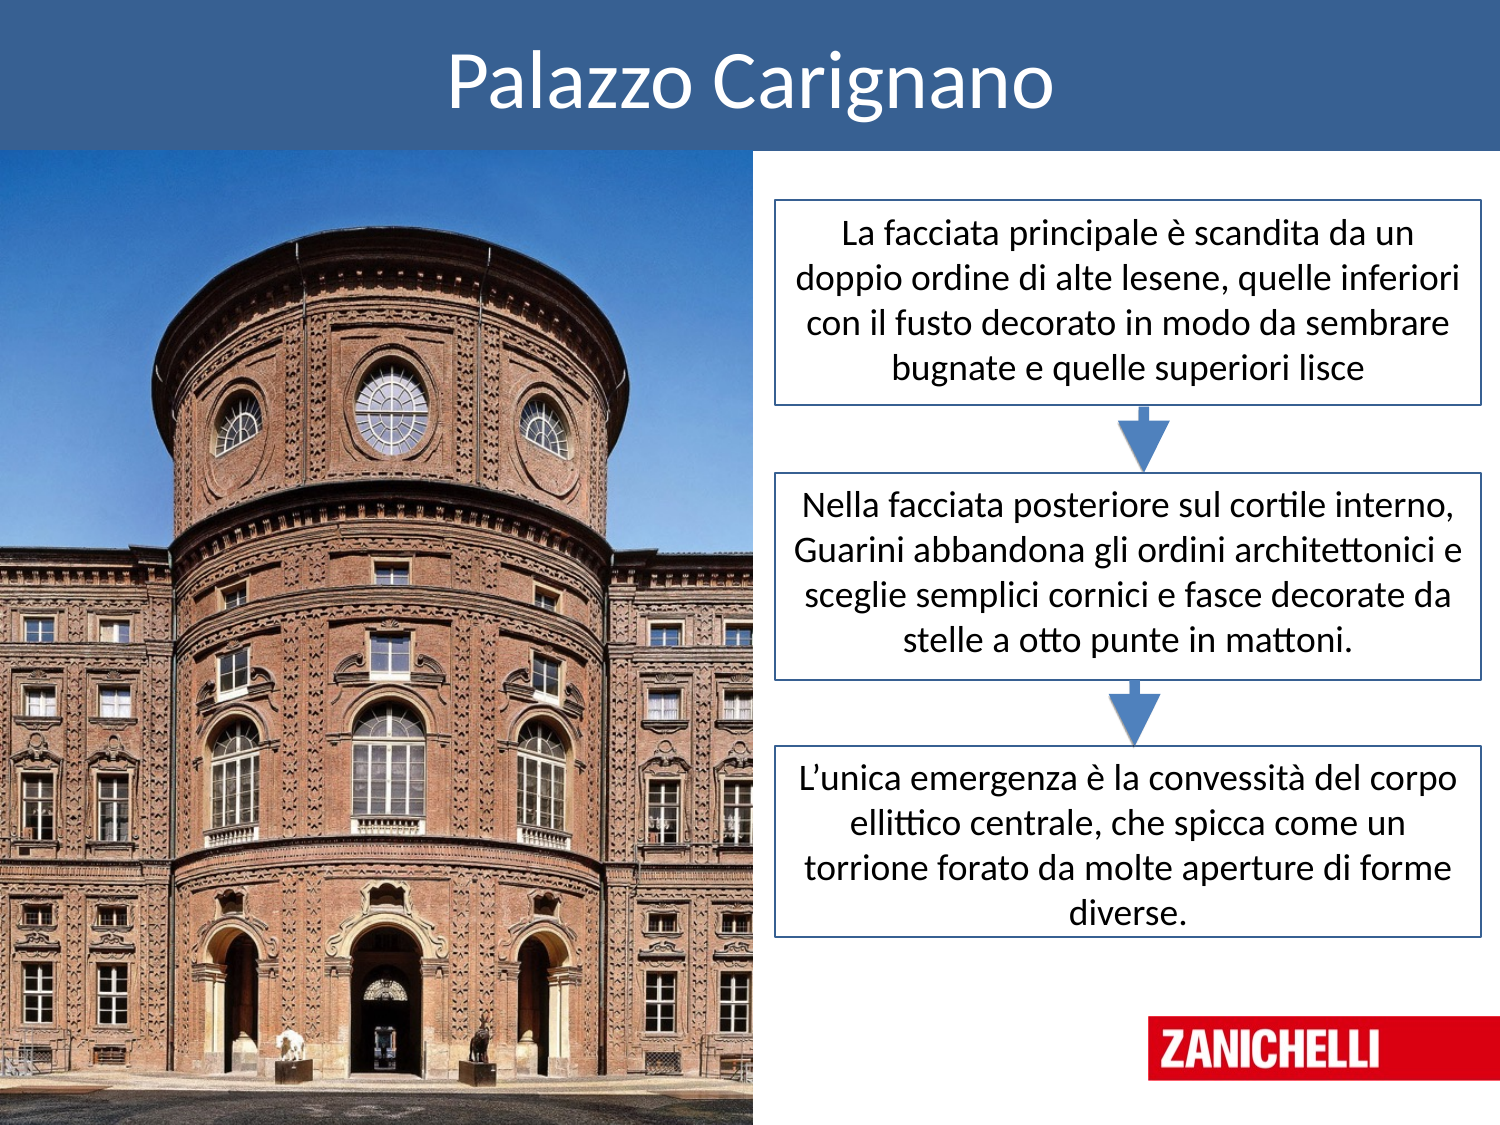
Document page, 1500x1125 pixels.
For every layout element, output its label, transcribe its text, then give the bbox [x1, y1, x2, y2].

picture [0, 150, 753, 1125]
picture [1148, 1016, 1500, 1081]
text_box Palazzo Carignano [0, 0, 1500, 151]
text_box L’unica emergenza è la convessità del corpo ellittico centrale, che spicca come un torrione forato da molte aperture di forme diverse. [775, 745, 1482, 938]
text_box La facciata principale è scandita da un doppio ordine di alte lesene, quelle inferiori con il fusto decorato in modo da sembrare bugnate e quelle superiori lisce [775, 200, 1482, 405]
text_box Nella facciata posteriore sul cortile interno, Guarini abbandona gli ordini architettonici e sceglie semplici cornici e fasce decorate da stelle a otto punte in mattoni. [775, 472, 1482, 680]
